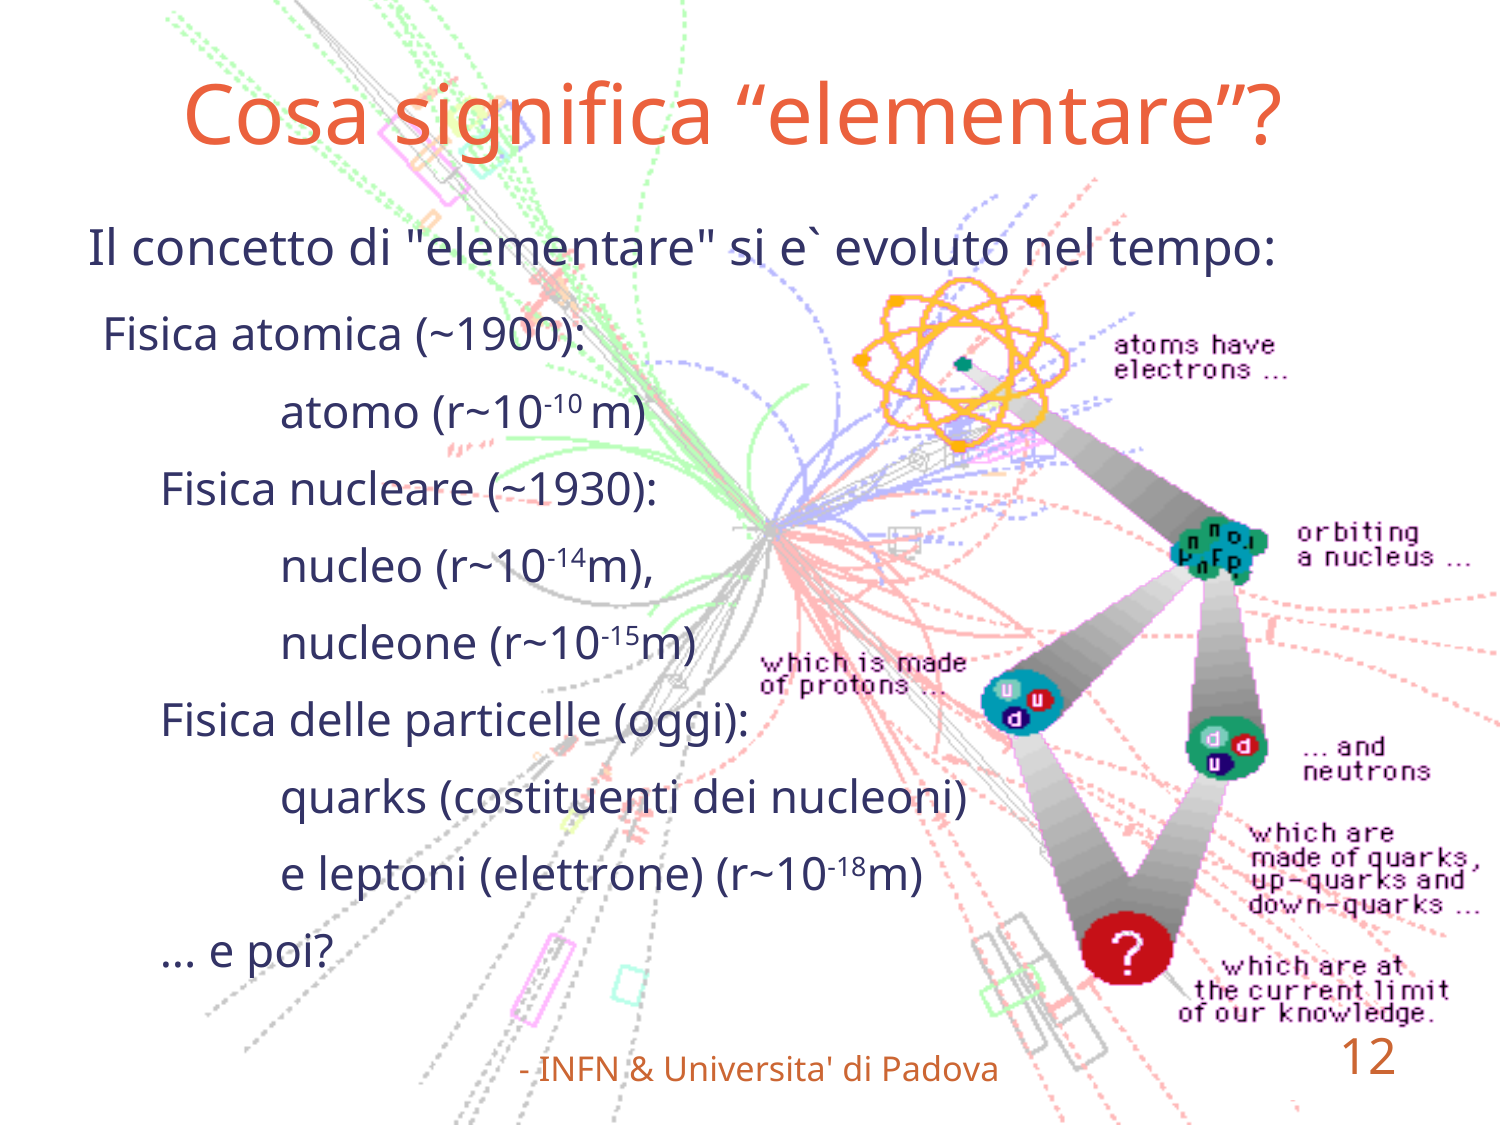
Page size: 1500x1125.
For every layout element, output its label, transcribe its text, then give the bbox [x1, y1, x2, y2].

title Cosa significa “elementare”? [26, 23, 1439, 201]
list Il concetto di "elementare" si e` evoluto nel tempo: Fisica atomica (~1900): atomo (r~10-10 m) Fisica nucleare (~1930): nucleo (r~10-14m), nucleone (r~10-15m) Fisica delle particelle (oggi): quarks (costituenti dei nucleoni) e leptoni (elettrone) (r~10-18m) ... e poi? [3, 204, 1416, 1107]
picture [0, 0, 1500, 1125]
